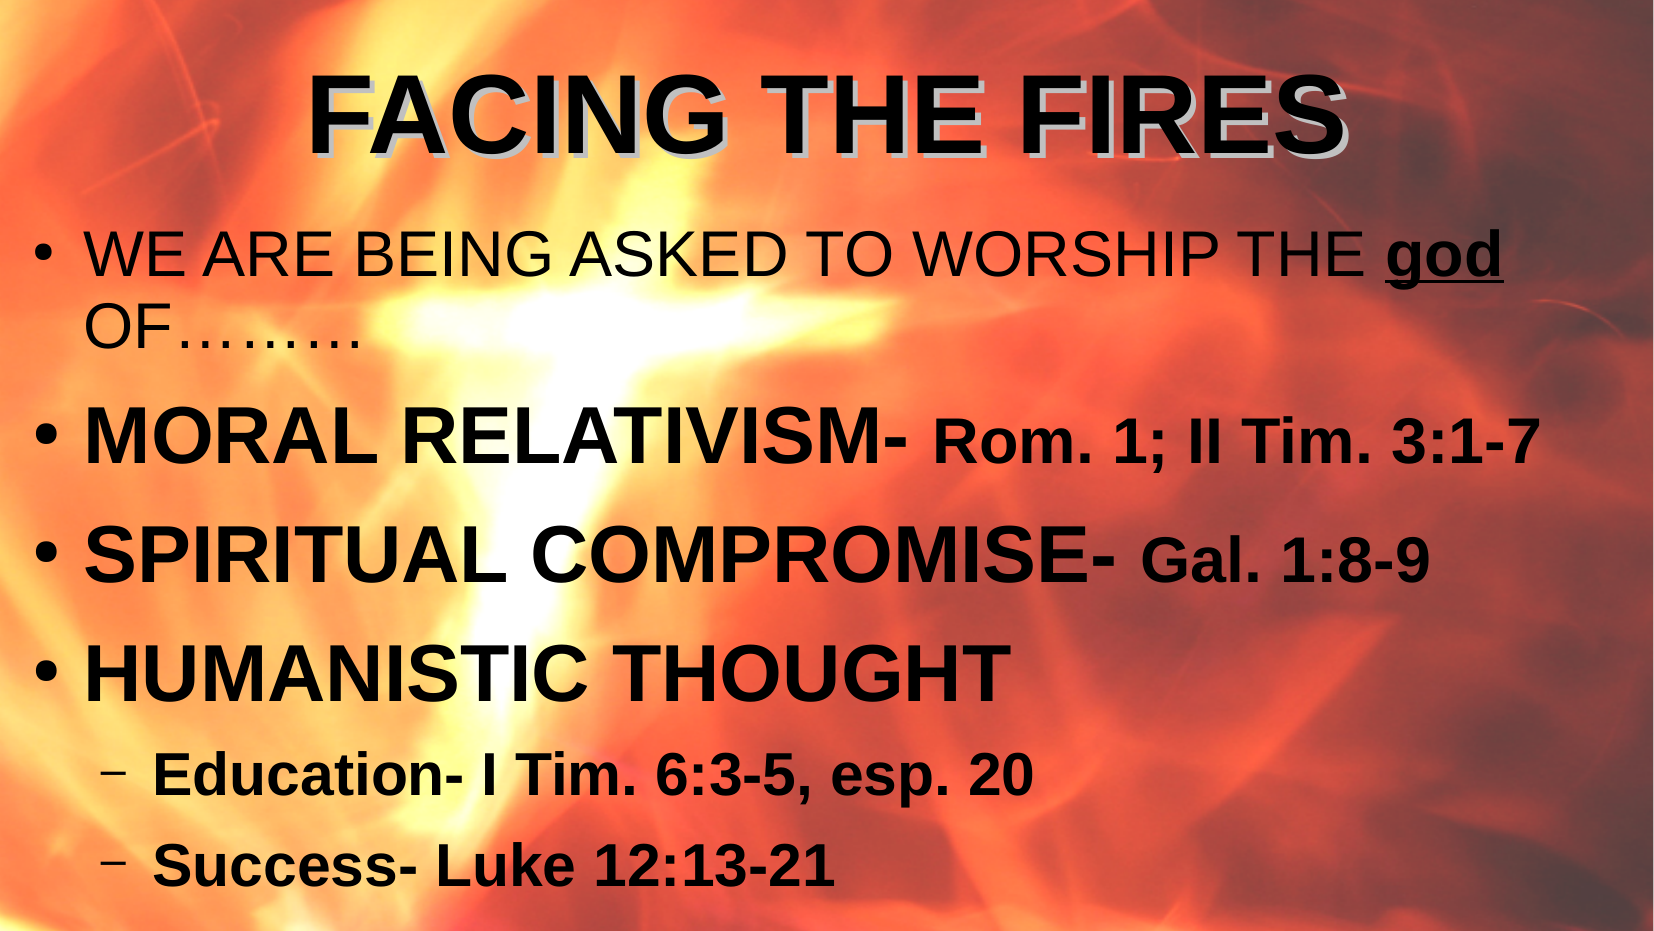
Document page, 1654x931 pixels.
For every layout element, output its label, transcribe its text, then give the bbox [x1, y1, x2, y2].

picture [0, 0, 1654, 931]
list WE ARE BEING ASKED TO WORSHIP THE god OF……… MORAL RELATIVISM- Rom. 1; II Tim. 3:1-7 SPIRITUAL COMPROMISE- Gal. 1:8-9 HUMANISTIC THOUGHT Education- I Tim. 6:3-5, esp. 20 Success- Luke 12:13-21 [15, 217, 1621, 901]
title FACING THE FIRES [82, 37, 1571, 193]
